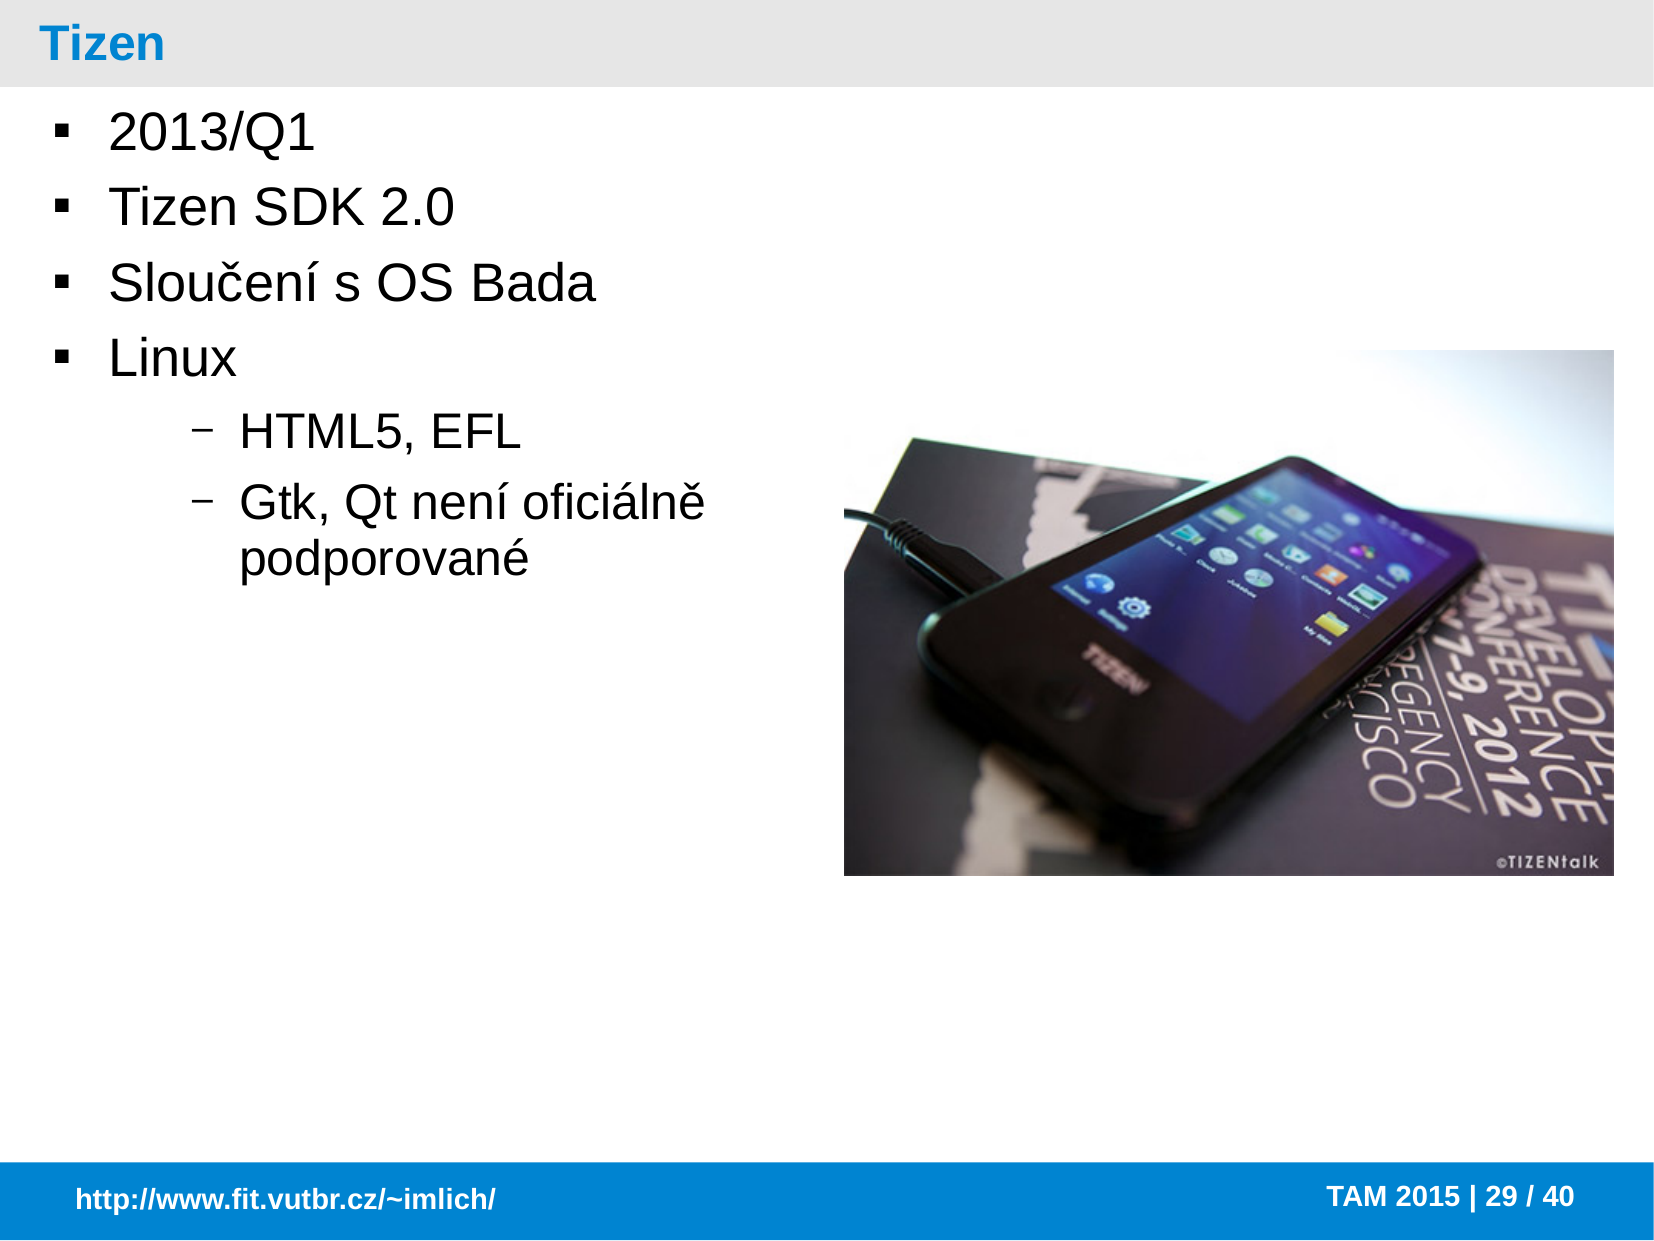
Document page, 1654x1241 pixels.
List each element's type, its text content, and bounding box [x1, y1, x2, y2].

picture [844, 350, 1614, 876]
list 2013/Q1 Tizen SDK 2.0 Sloučení s OS Bada Linux HTML5, EFL Gtk, Qt není oficiálně podporované [37, 101, 807, 1126]
title Tizen [39, 5, 1615, 81]
